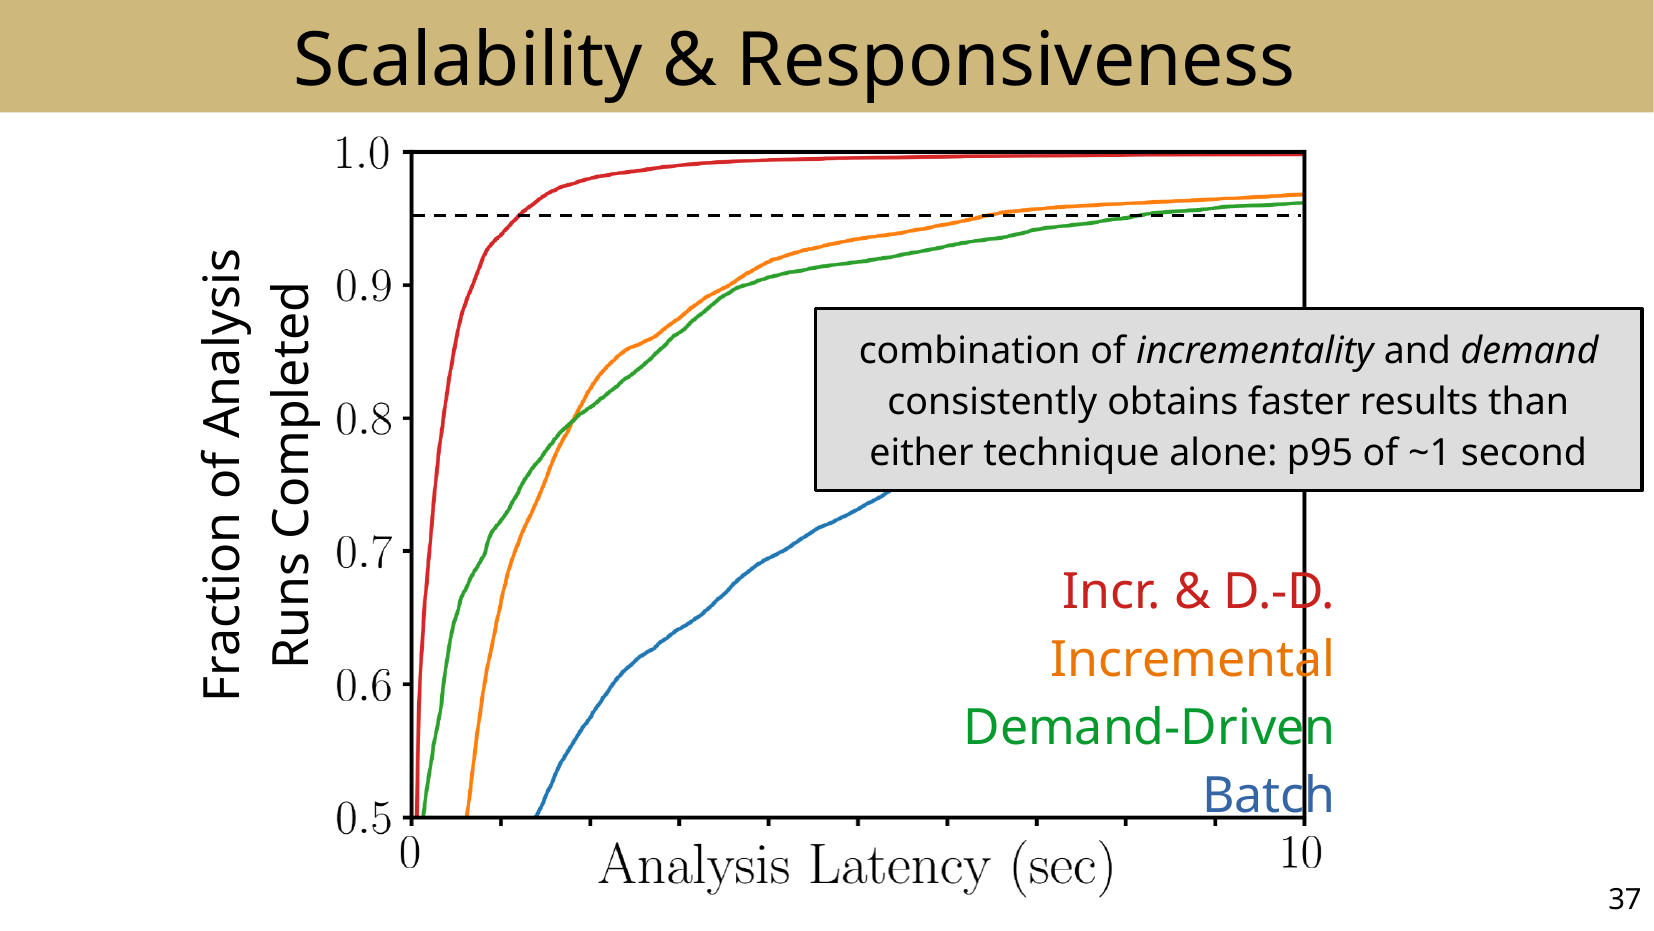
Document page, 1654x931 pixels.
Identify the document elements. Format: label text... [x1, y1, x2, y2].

picture [331, 124, 1329, 900]
title Scalability & Responsiveness [0, 0, 1576, 113]
text_box combination of incrementality and demand consistently obtains faster results than either technique alone: p95 of ~1 second [815, 308, 1643, 491]
text_box Fraction of Analysis Runs Completed [186, 240, 449, 703]
text_box Incr. & D.-D. Incremental Demand-Driven Batch [963, 554, 1427, 817]
